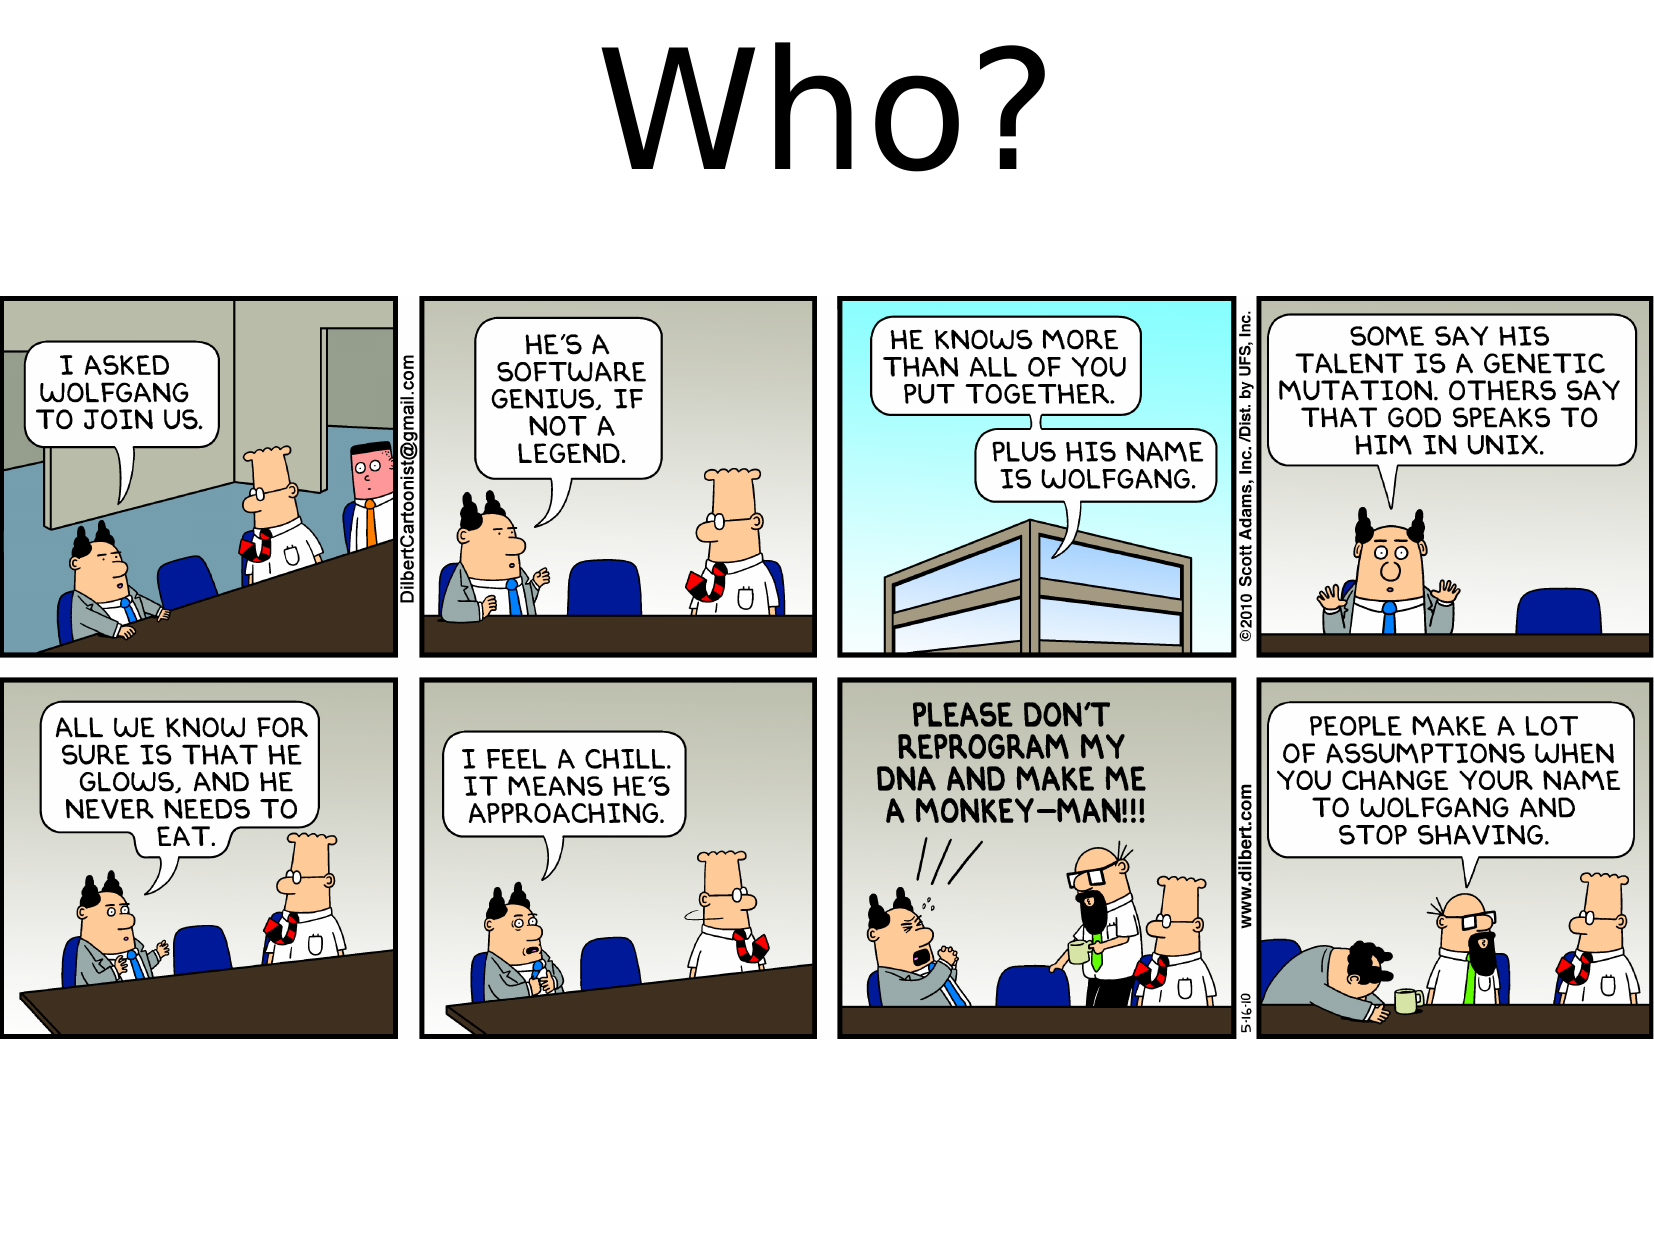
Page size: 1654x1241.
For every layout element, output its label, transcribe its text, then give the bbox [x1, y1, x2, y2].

picture [0, 296, 1654, 1039]
title Who? [82, 8, 1571, 216]
